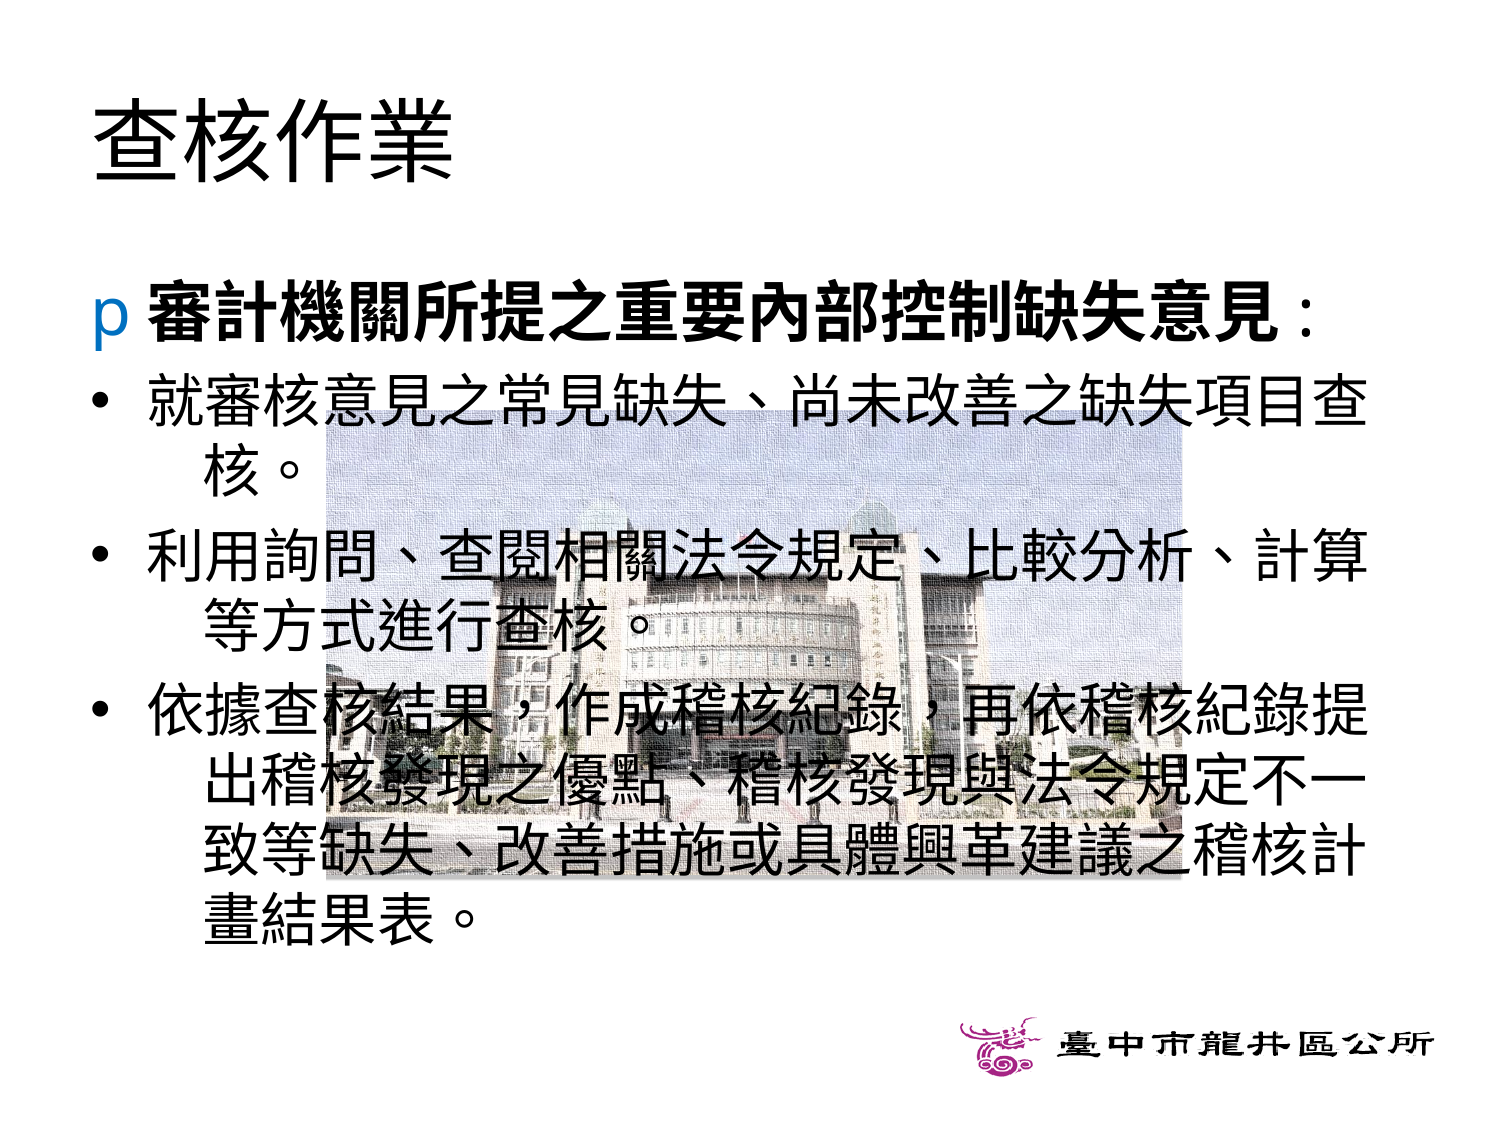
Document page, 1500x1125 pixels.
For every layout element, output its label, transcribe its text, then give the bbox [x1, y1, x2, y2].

list 審計機關所提之重要內部控制缺失意見: 就審核意見之常見缺失、尚未改善之缺失項目查核。 利用詢問、查閱相關法令規定、比較分析、計算等方式進行查核。 依據查核結果，作成稽核紀錄，再依稽核紀錄提出稽核發現之優點、稽核發現與法令規定不一致等缺失、改善措施或具體興革建議之稽核計畫結果表。 [75, 262, 1426, 1005]
title 查核作業 [75, 45, 1426, 233]
